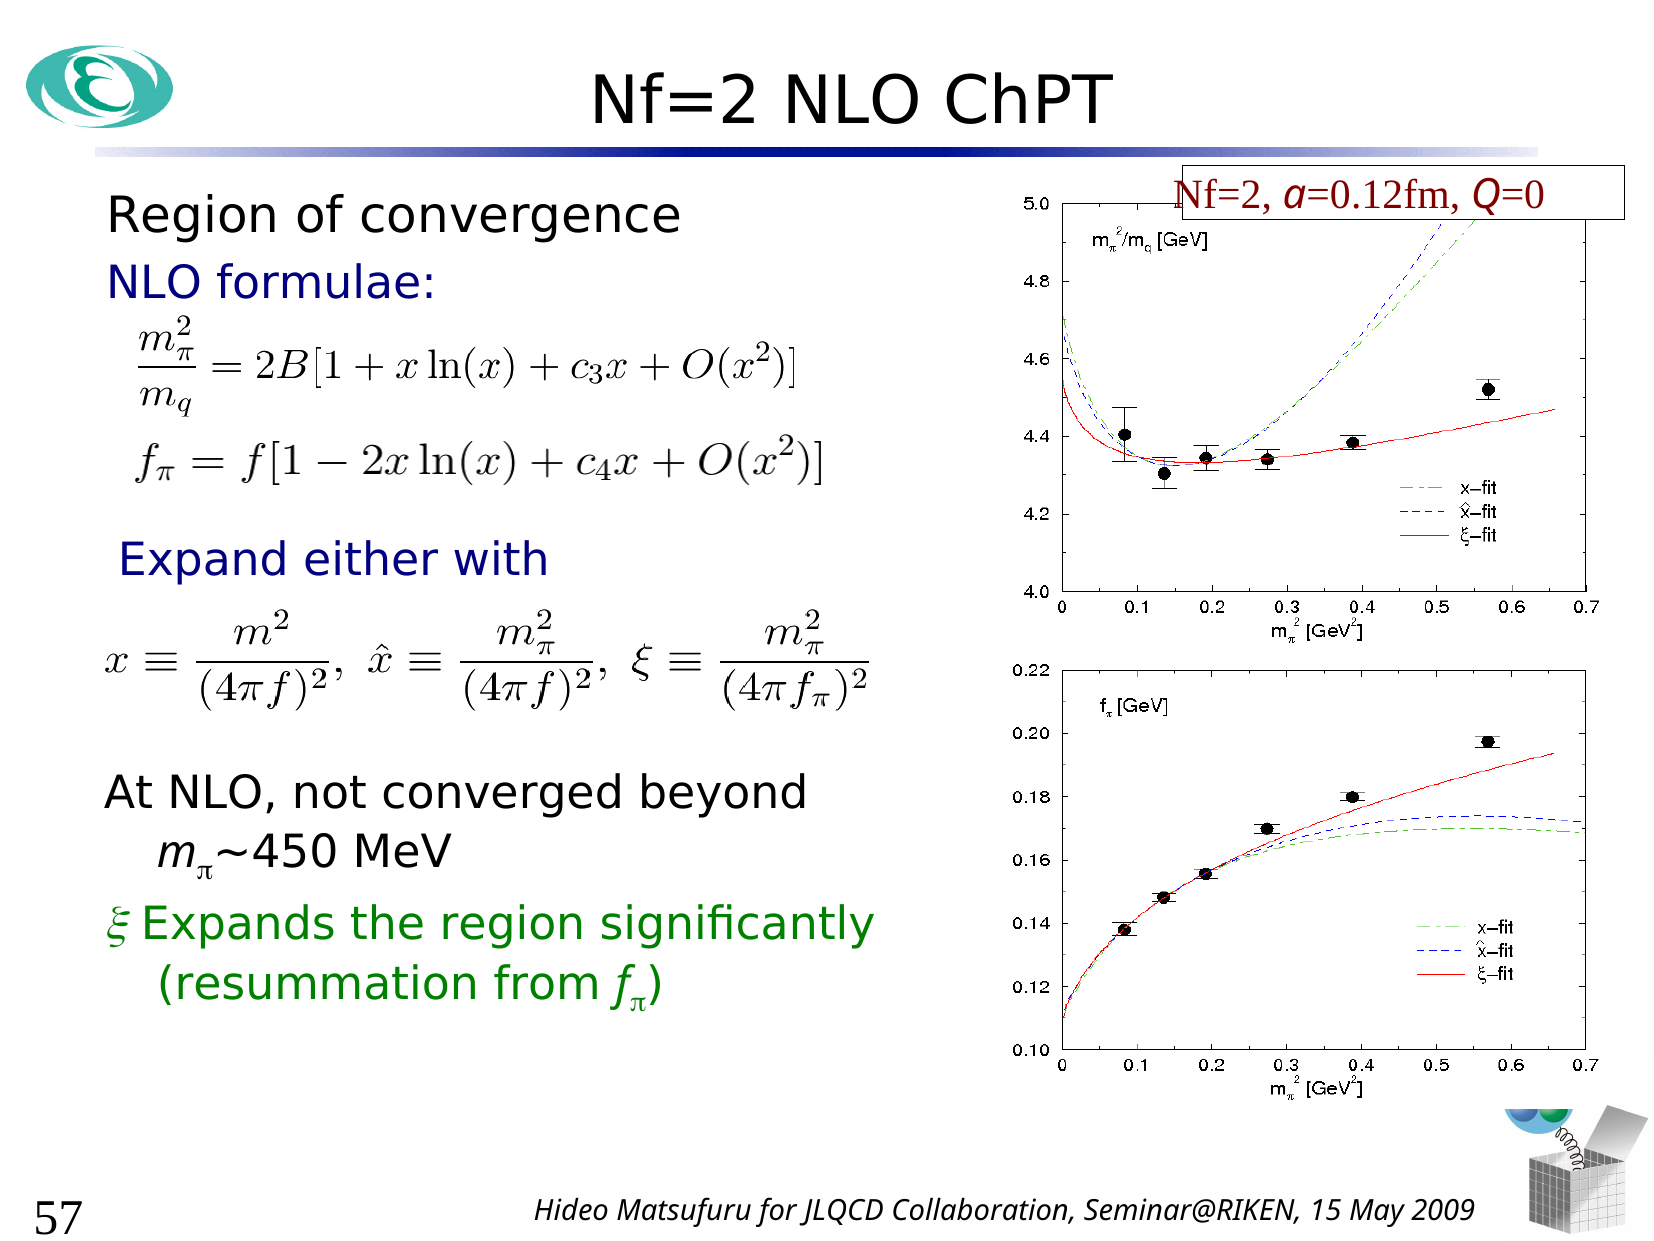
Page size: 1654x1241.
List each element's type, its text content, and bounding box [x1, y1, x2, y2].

picture [1020, 192, 1599, 653]
picture [95, 147, 1538, 157]
picture [135, 434, 821, 486]
text_box Nf=2, a=0.12fm, Q=0 [1182, 165, 1625, 220]
list Region of convergence NLO formulae: [88, 186, 1177, 348]
picture [20, 37, 179, 136]
picture [138, 315, 794, 417]
picture [105, 609, 869, 711]
title Nf=2 NLO ChPT [108, 47, 1595, 154]
picture [1008, 659, 1654, 1241]
list At NLO, not converged beyond m~450 MeV  Expands the region significantly (resummation from f) [86, 765, 965, 1024]
text_box Expand either with [101, 528, 569, 587]
